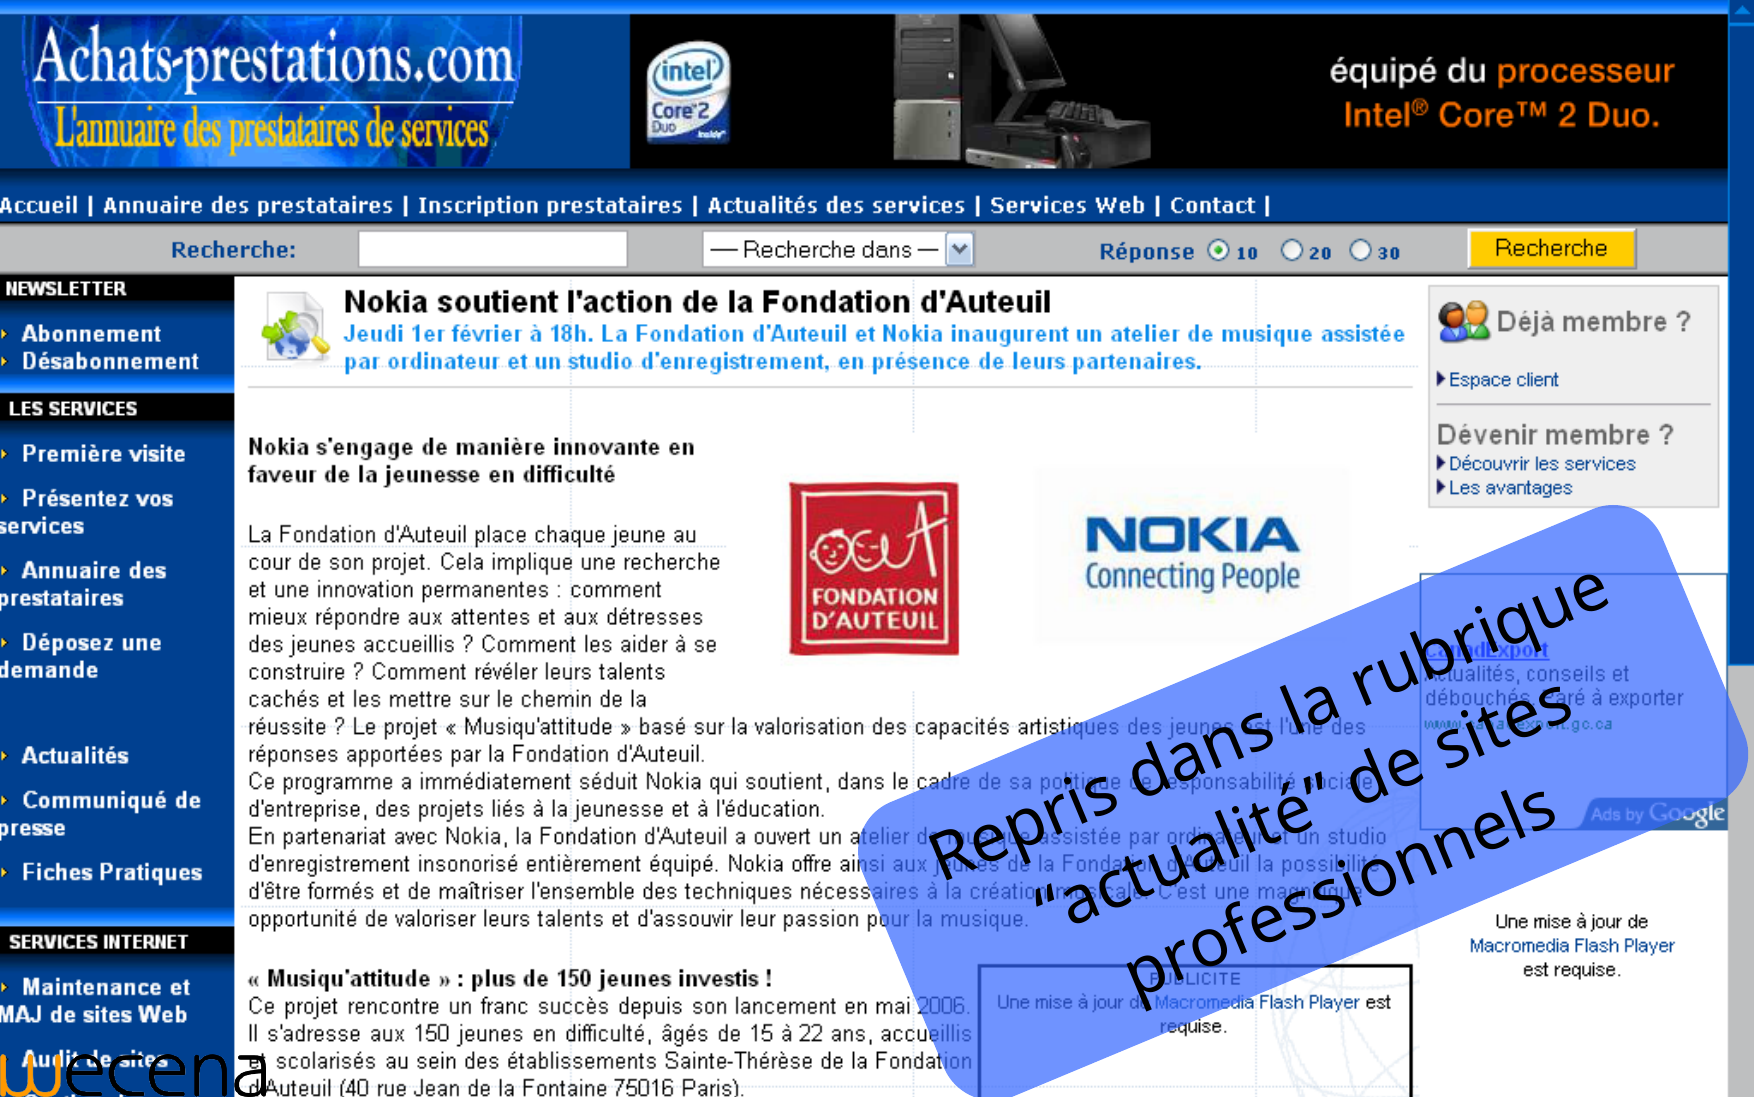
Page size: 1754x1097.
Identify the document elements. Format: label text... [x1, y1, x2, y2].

picture [0, 0, 1754, 1097]
text_box Repris dans la rubrique “actualité” de sites professionnels [858, 504, 1749, 1097]
